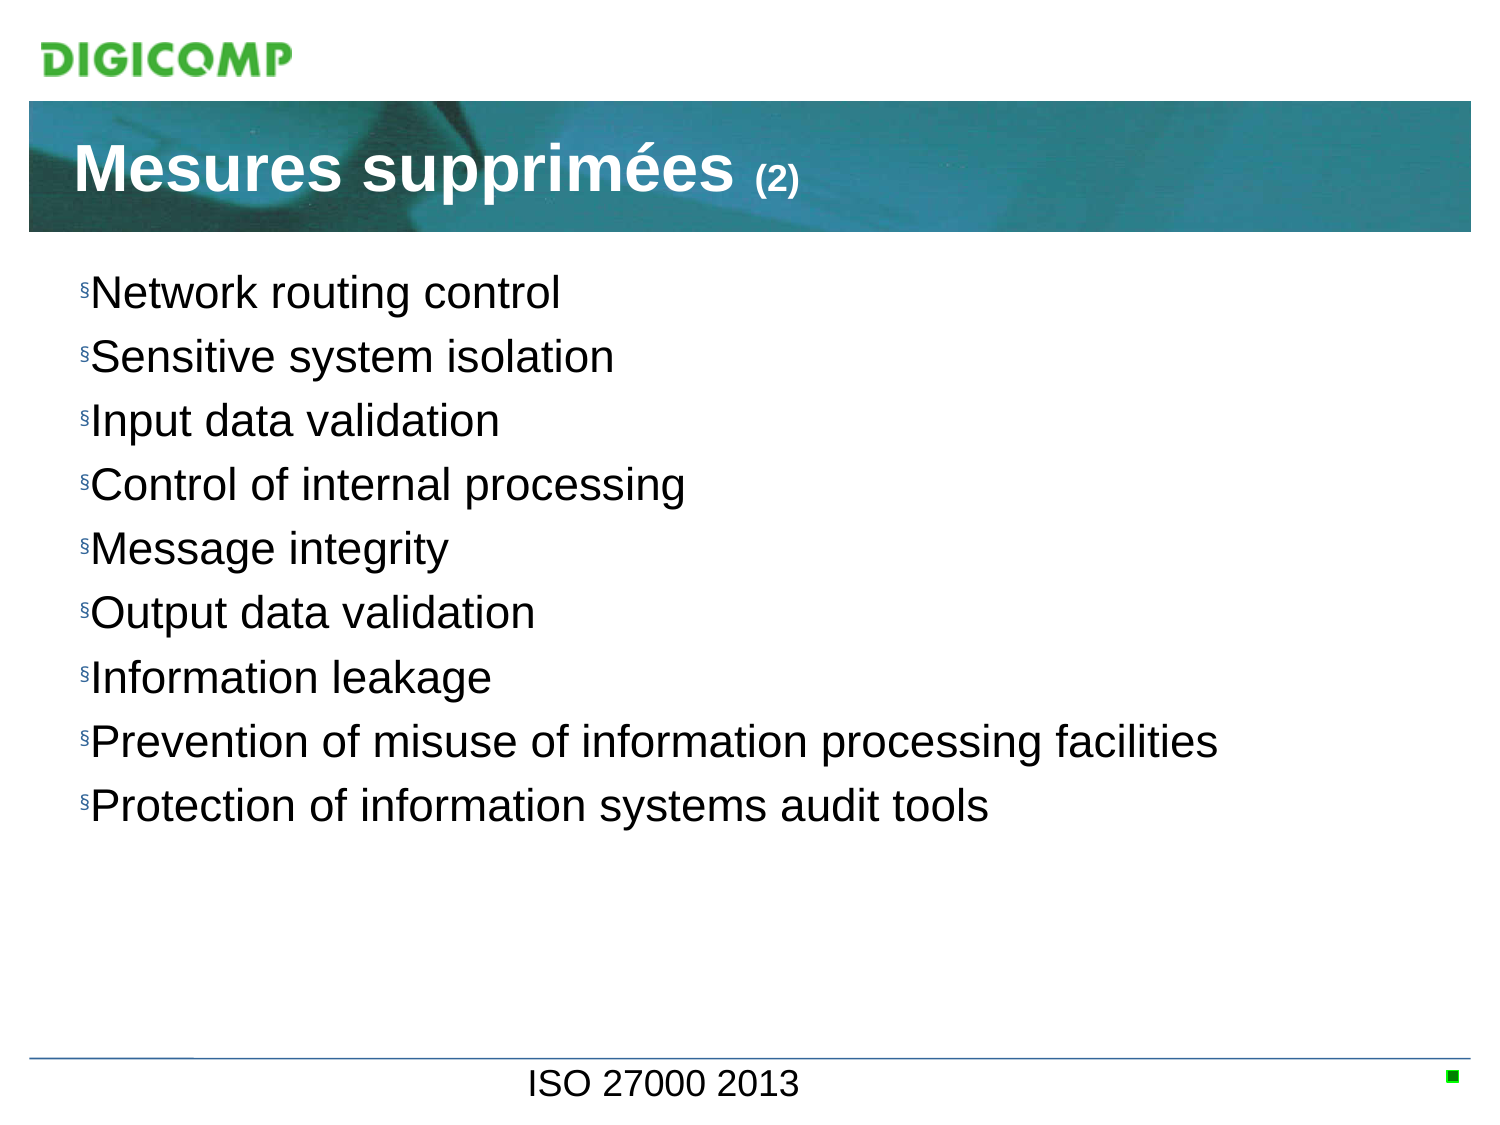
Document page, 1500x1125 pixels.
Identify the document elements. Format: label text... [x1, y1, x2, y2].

text_box [1446, 1070, 1459, 1083]
text_box ISO 27000 2013 [512, 1051, 988, 1118]
list Network routing control Sensitive system isolation Input data validation Control of internal processing Message integrity Output data validation Information leakage Prevention of misuse of information processing facilities Protection of information systems audit tools [64, 255, 1424, 1035]
title Mesures supprimées (2) [58, 117, 1429, 212]
